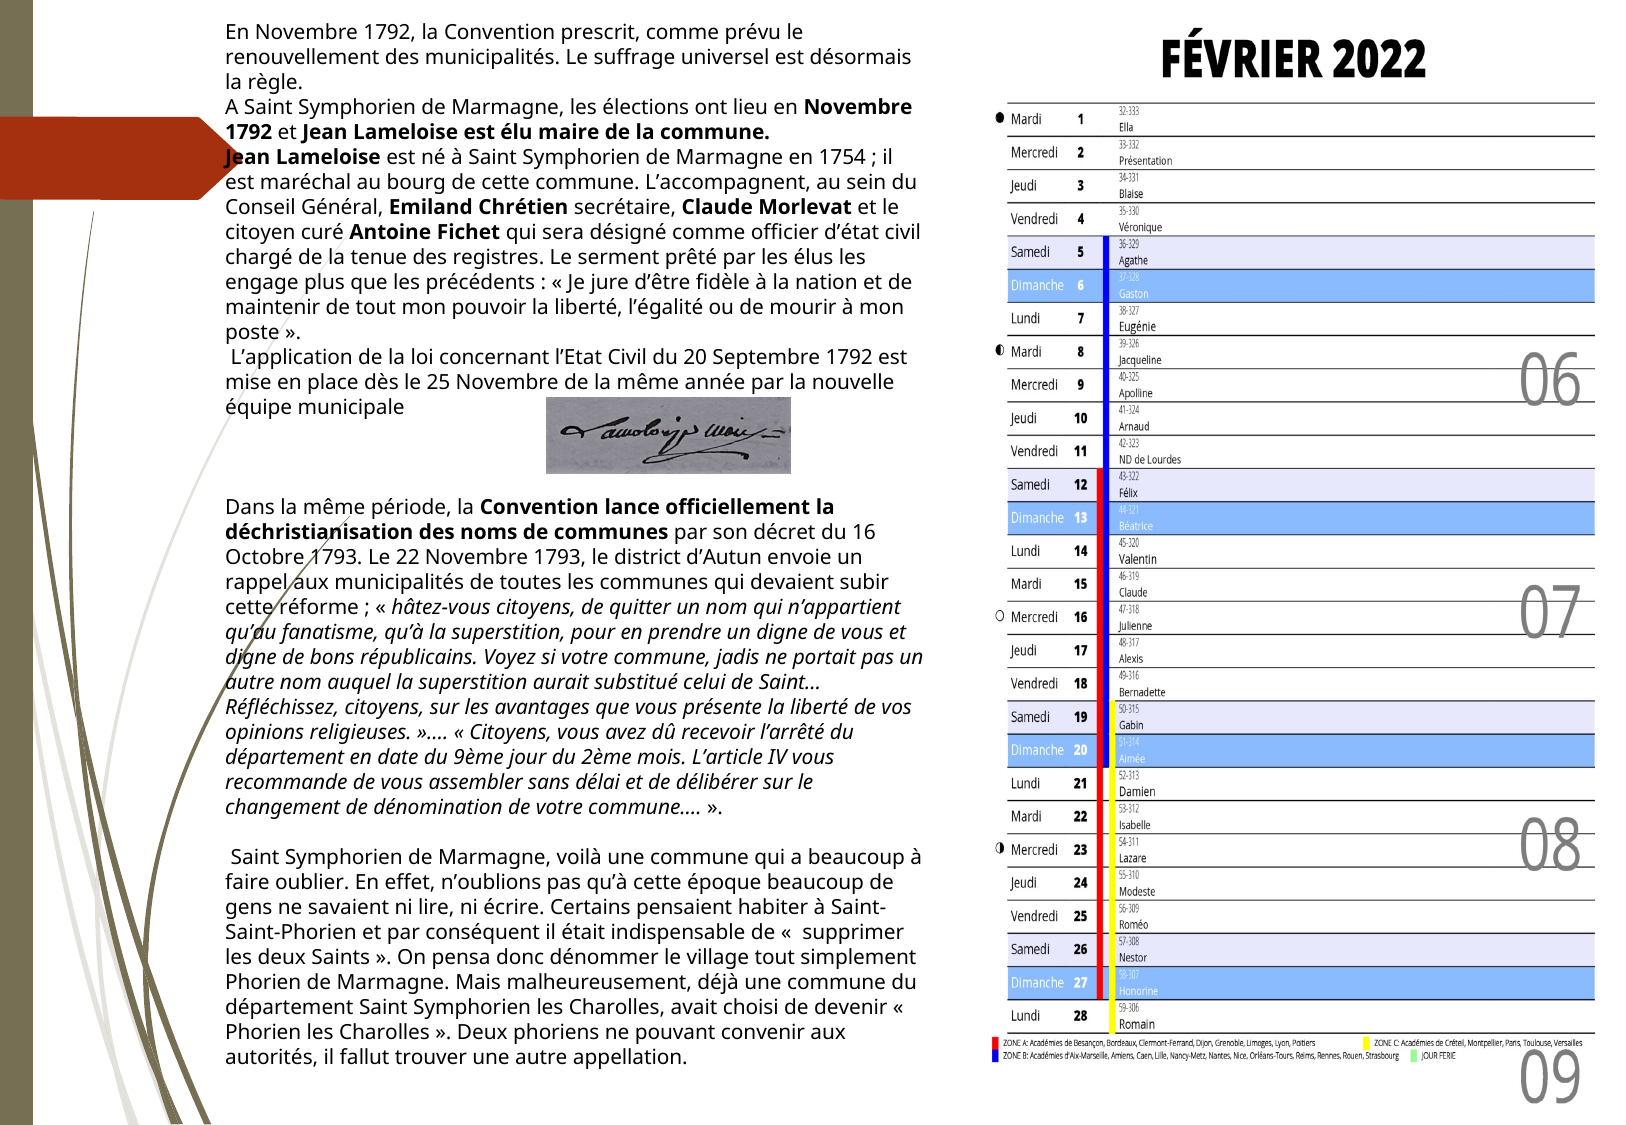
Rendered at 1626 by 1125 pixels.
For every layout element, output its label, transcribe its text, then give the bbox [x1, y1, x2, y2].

text_box Dans la même période, la Convention lance officiellement la déchristianisation des noms de communes par son décret du 16 Octobre 1793. Le 22 Novembre 1793, le district d’Autun envoie un rappel aux municipalités de toutes les communes qui devaient subir cette réforme ; « hâtez-vous citoyens, de quitter un nom qui n’appartient qu’au fanatisme, qu’à la superstition, pour en prendre un digne de vous et digne de bons républicains. Voyez si votre commune, jadis ne portait pas un autre nom auquel la superstition aurait substitué celui de Saint…Réfléchissez, citoyens, sur les avantages que vous présente la liberté de vos opinions religieuses. »…. « Citoyens, vous avez dû recevoir l’arrêté du département en date du 9ème jour du 2ème mois. L’article IV vous recommande de vous assembler sans délai et de délibérer sur le changement de dénomination de votre commune…. ». Saint Symphorien de Marmagne, voilà une commune qui a beaucoup à faire oublier. En effet, n’oublions pas qu’à cette époque beaucoup de gens ne savaient ni lire, ni écrire. Certains pensaient habiter à Saint-Saint-Phorien et par conséquent il était indispensable de « supprimer les deux Saints ». On pensa donc dénommer le village tout simplement Phorien de Marmagne. Mais malheureusement, déjà une commune du département Saint Symphorien les Charolles, avait choisi de devenir « Phorien les Charolles ». Deux phoriens ne pouvant convenir aux autorités, il fallut trouver une autre appellation. [213, 487, 940, 1125]
picture [960, 0, 1625, 1125]
picture [546, 397, 791, 474]
text_box En Novembre 1792, la Convention prescrit, comme prévu le renouvellement des municipalités. Le suffrage universel est désormais la règle. A Saint Symphorien de Marmagne, les élections ont lieu en Novembre 1792 et Jean Lameloise est élu maire de la commune. Jean Lameloise est né à Saint Symphorien de Marmagne en 1754 ; il est maréchal au bourg de cette commune. L’accompagnent, au sein du Conseil Général, Emiland Chrétien secrétaire, Claude Morlevat et le citoyen curé Antoine Fichet qui sera désigné comme officier d’état civil chargé de la tenue des registres. Le serment prêté par les élus les engage plus que les précédents : « Je jure d’être fidèle à la nation et de maintenir de tout mon pouvoir la liberté, l’égalité ou de mourir à mon poste ». L’application de la loi concernant l’Etat Civil du 20 Septembre 1792 est mise en place dès le 25 Novembre de la même année par la nouvelle équipe municipale [213, 12, 940, 474]
